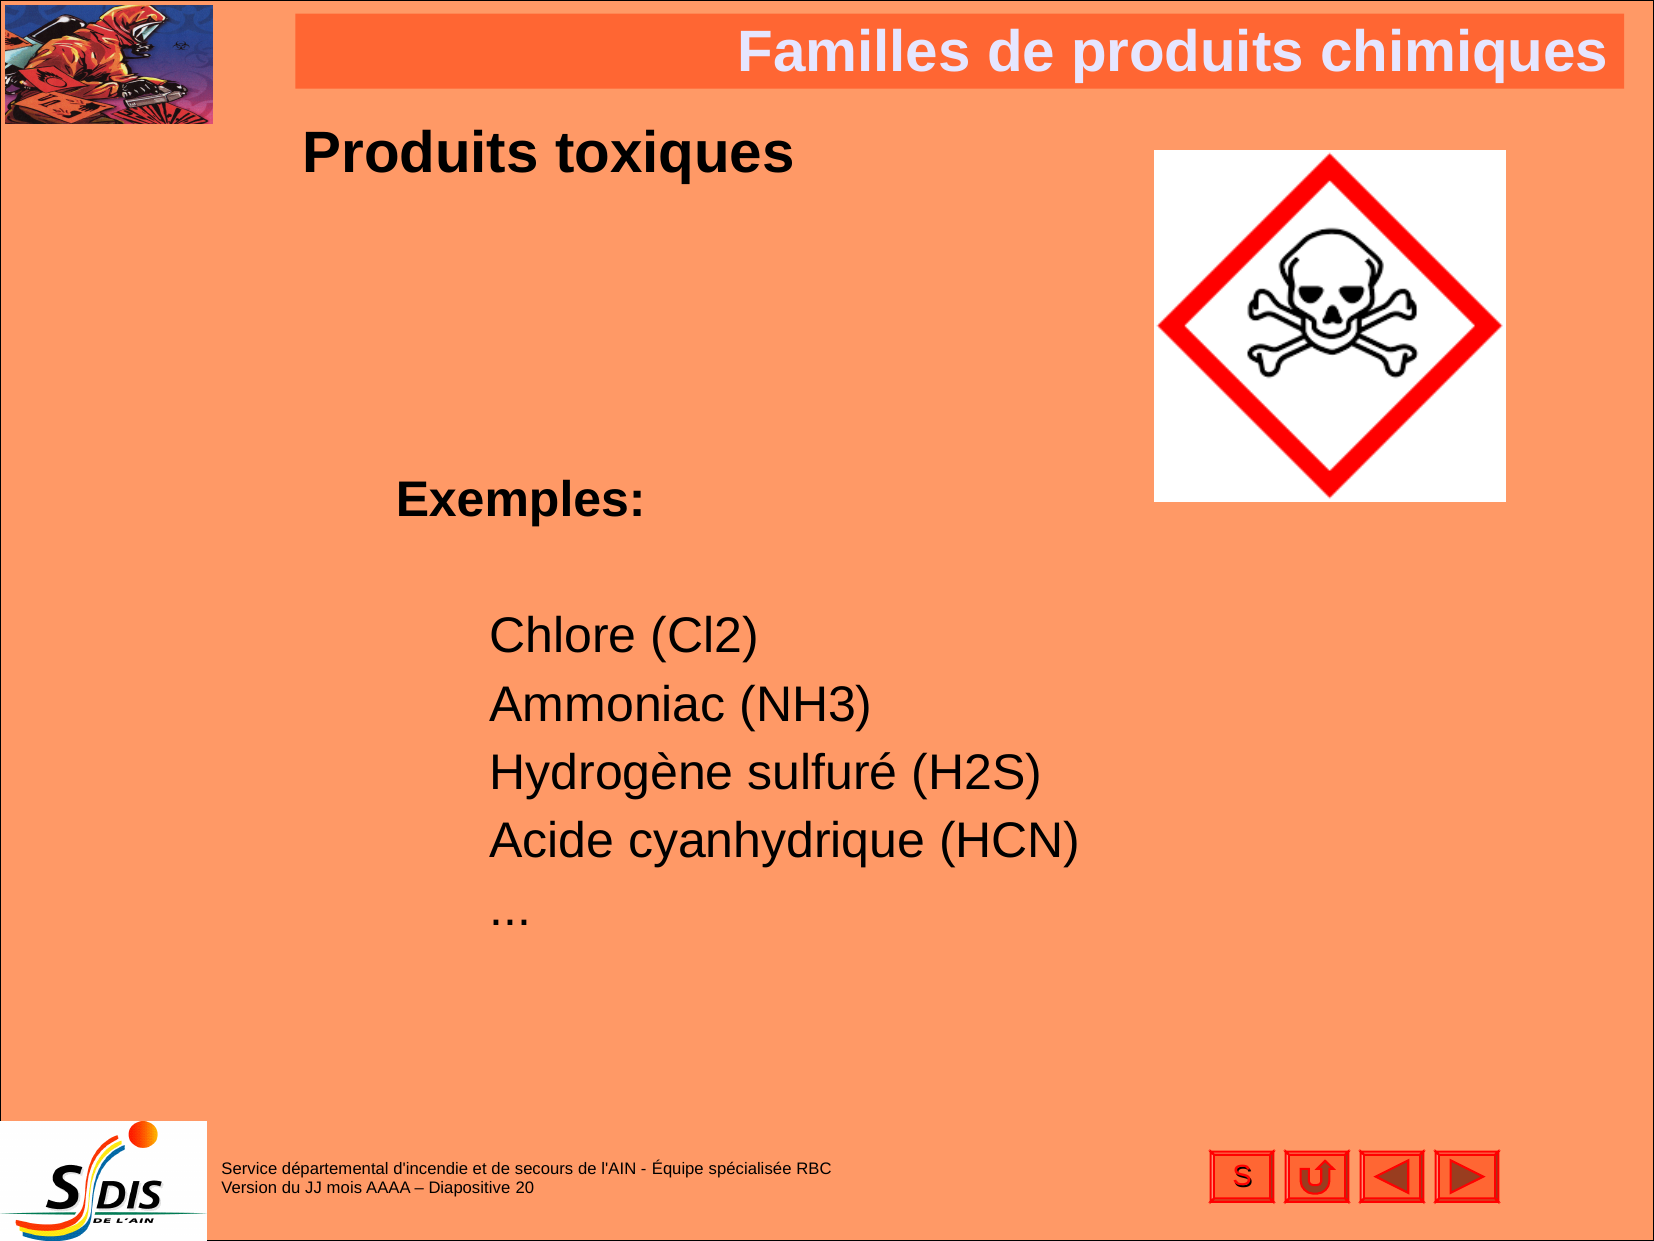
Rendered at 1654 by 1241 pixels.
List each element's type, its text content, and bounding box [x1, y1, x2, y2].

picture [5, 5, 213, 124]
text_box Exemples: Chlore (Cl2) Ammoniac (NH3) Hydrogène sulfuré (H2S) Acide cyanhydrique (HCN) ... [324, 463, 1182, 945]
picture [0, 1121, 207, 1241]
text_box Familles de produits chimiques [295, 13, 1625, 89]
text_box Produits toxiques [287, 112, 811, 193]
picture [1154, 150, 1506, 502]
